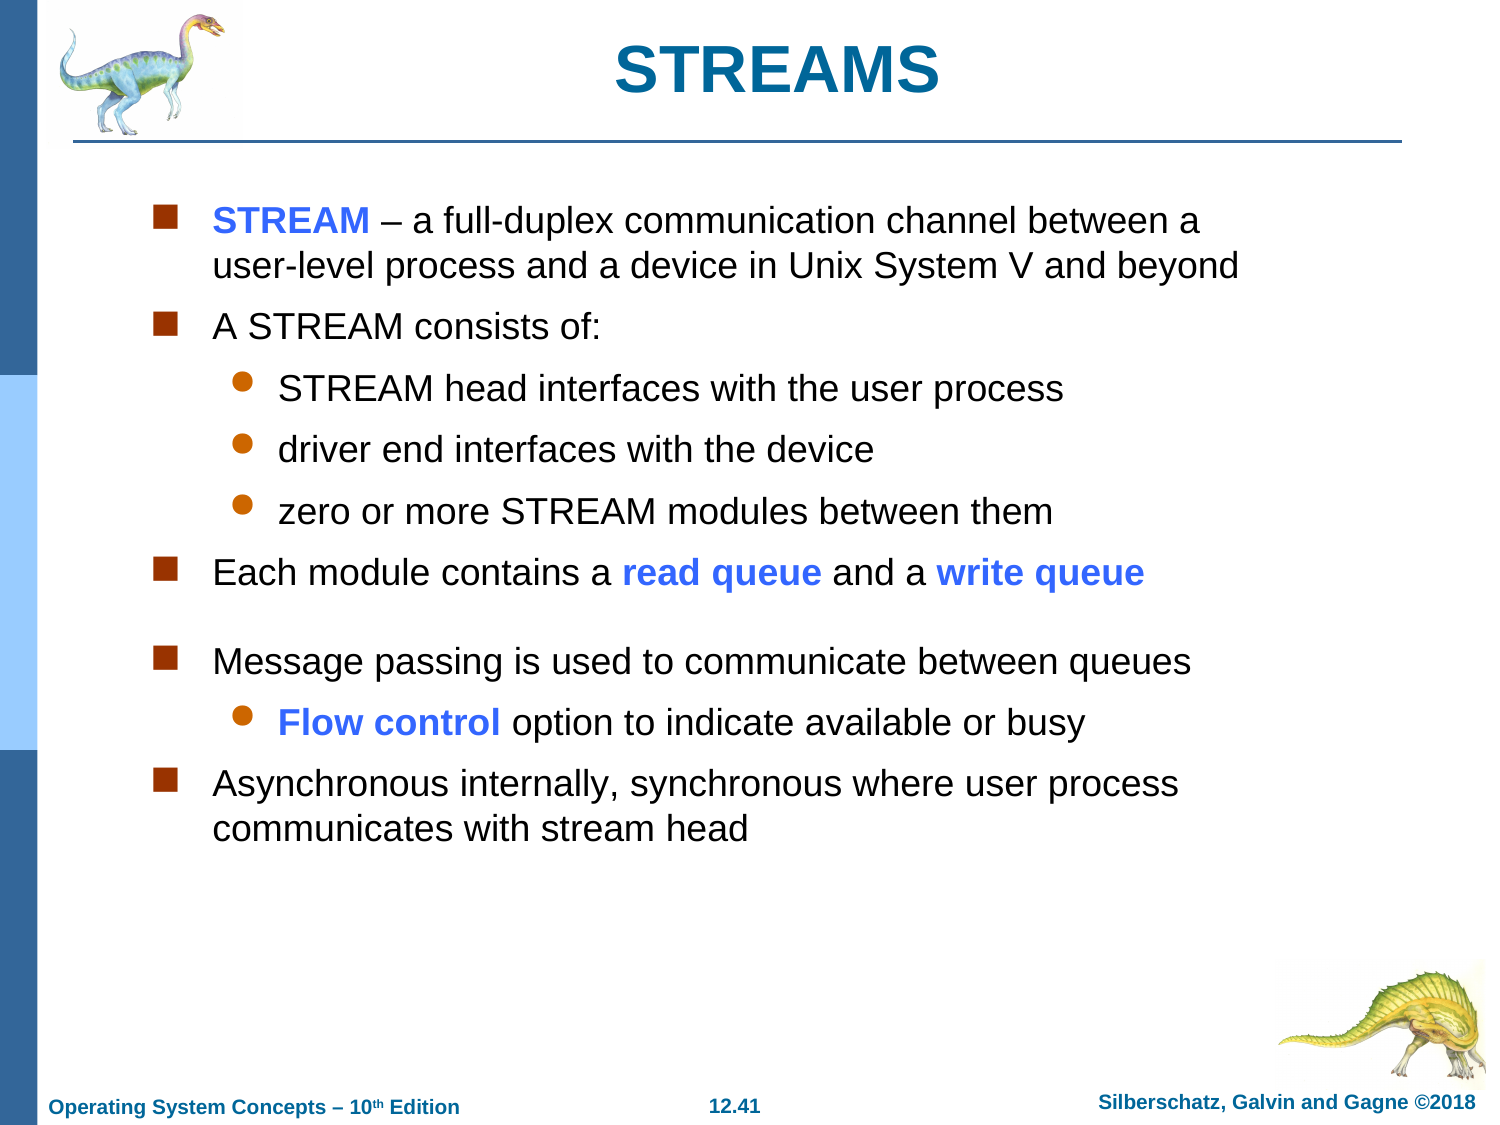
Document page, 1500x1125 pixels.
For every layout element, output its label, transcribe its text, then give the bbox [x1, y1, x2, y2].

picture [1415, 1094, 1423, 1099]
picture [1275, 959, 1486, 1090]
title STREAMS [130, 18, 1426, 114]
picture [46, 0, 243, 149]
list STREAM – a full-duplex communication channel between a user-level process and a device in Unix System V and beyond A STREAM consists of: STREAM head interfaces with the user process driver end interfaces with the device zero or more STREAM modules between them Each module contains a read queue and a write queue Message passing is used to communicate between queues Flow control option to indicate available or busy Asynchronous internally, synchronous where user process communicates with stream head [141, 188, 1268, 932]
